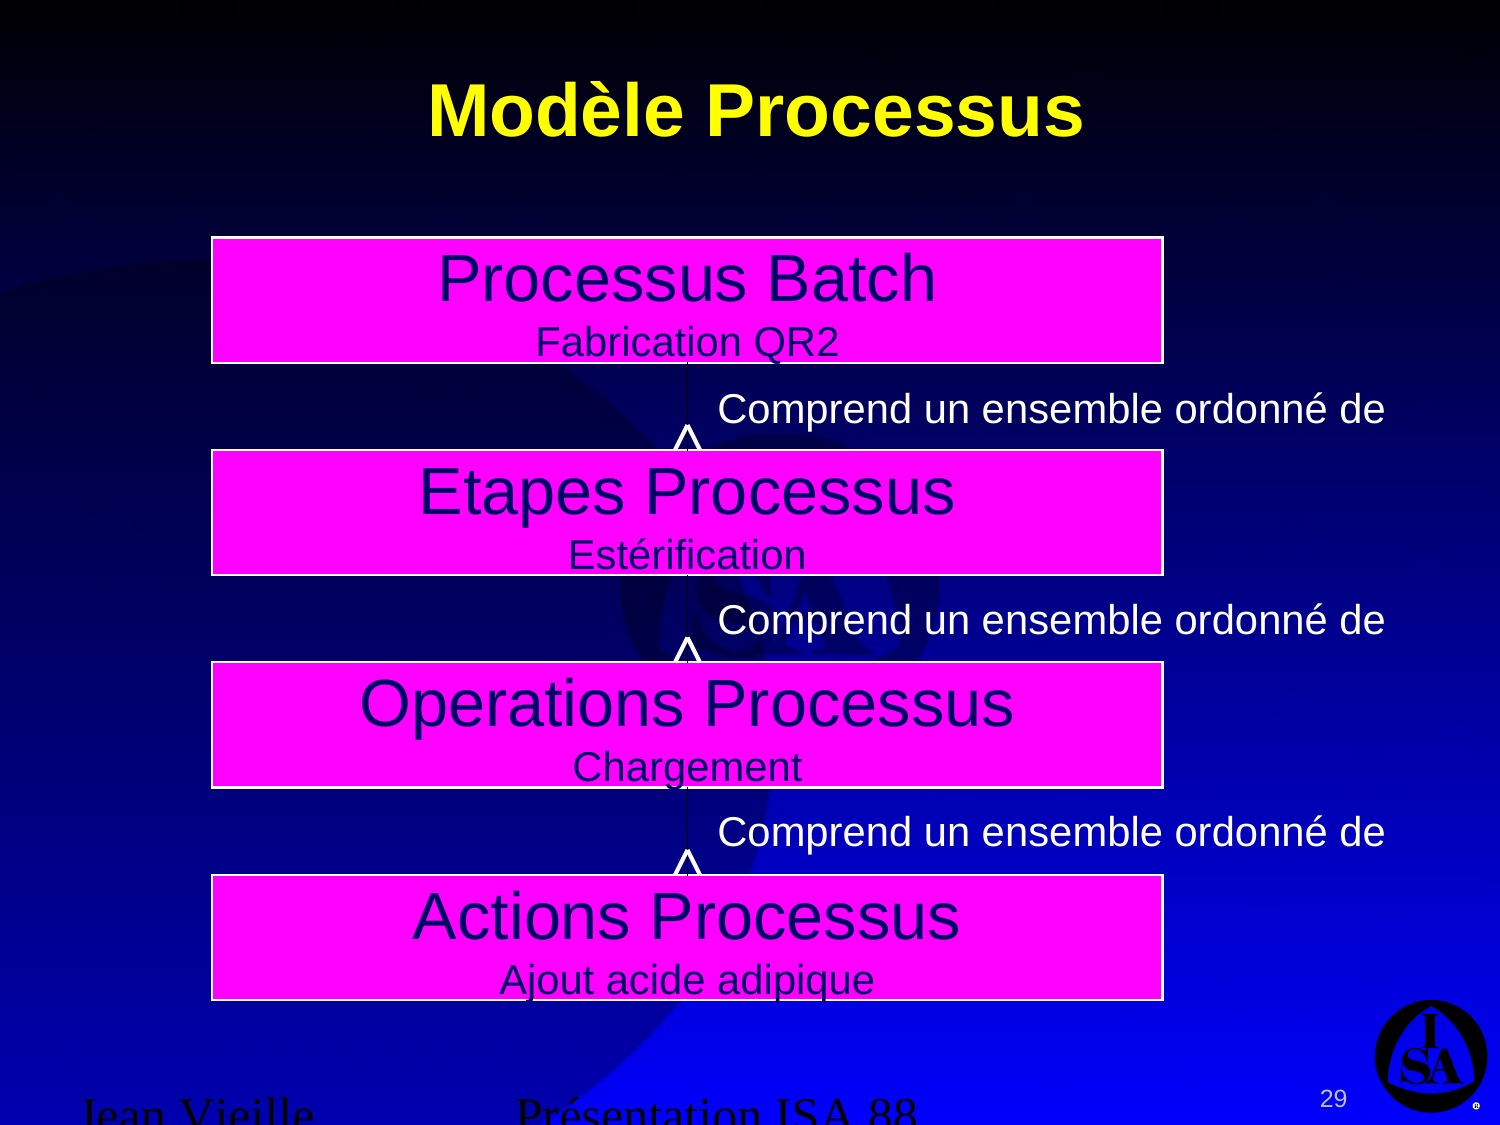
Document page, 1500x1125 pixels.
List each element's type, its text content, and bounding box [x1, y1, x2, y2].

picture [524, 1101, 535, 1117]
picture [607, 1110, 617, 1118]
text_box Processus Batch Fabrication QR2 [212, 237, 1163, 363]
picture [148, 1111, 157, 1125]
picture [234, 1110, 244, 1118]
picture [718, 1110, 731, 1125]
title Modèle Processus [75, 12, 1438, 201]
picture [828, 1121, 843, 1125]
text_box Comprend un ensemble ordonné de [702, 797, 1402, 863]
picture [631, 1111, 640, 1125]
picture [873, 1116, 886, 1125]
picture [745, 1111, 754, 1125]
picture [565, 1110, 575, 1118]
picture [668, 1120, 677, 1125]
text_box Comprend un ensemble ordonné de [702, 585, 1402, 651]
text_box Comprend un ensemble ordonné de [702, 375, 1402, 440]
picture [874, 1101, 885, 1114]
picture [124, 1120, 133, 1125]
picture [830, 1103, 841, 1118]
picture [899, 1101, 910, 1114]
picture [0, 0, 1500, 1125]
text_box Operations Processus Chargement [212, 662, 1163, 788]
picture [298, 1110, 308, 1118]
text_box Etapes Processus Estérification [212, 449, 1163, 576]
picture [102, 1110, 112, 1118]
text_box Actions Processus Ajout acide adipique [212, 875, 1163, 1001]
picture [898, 1116, 911, 1125]
